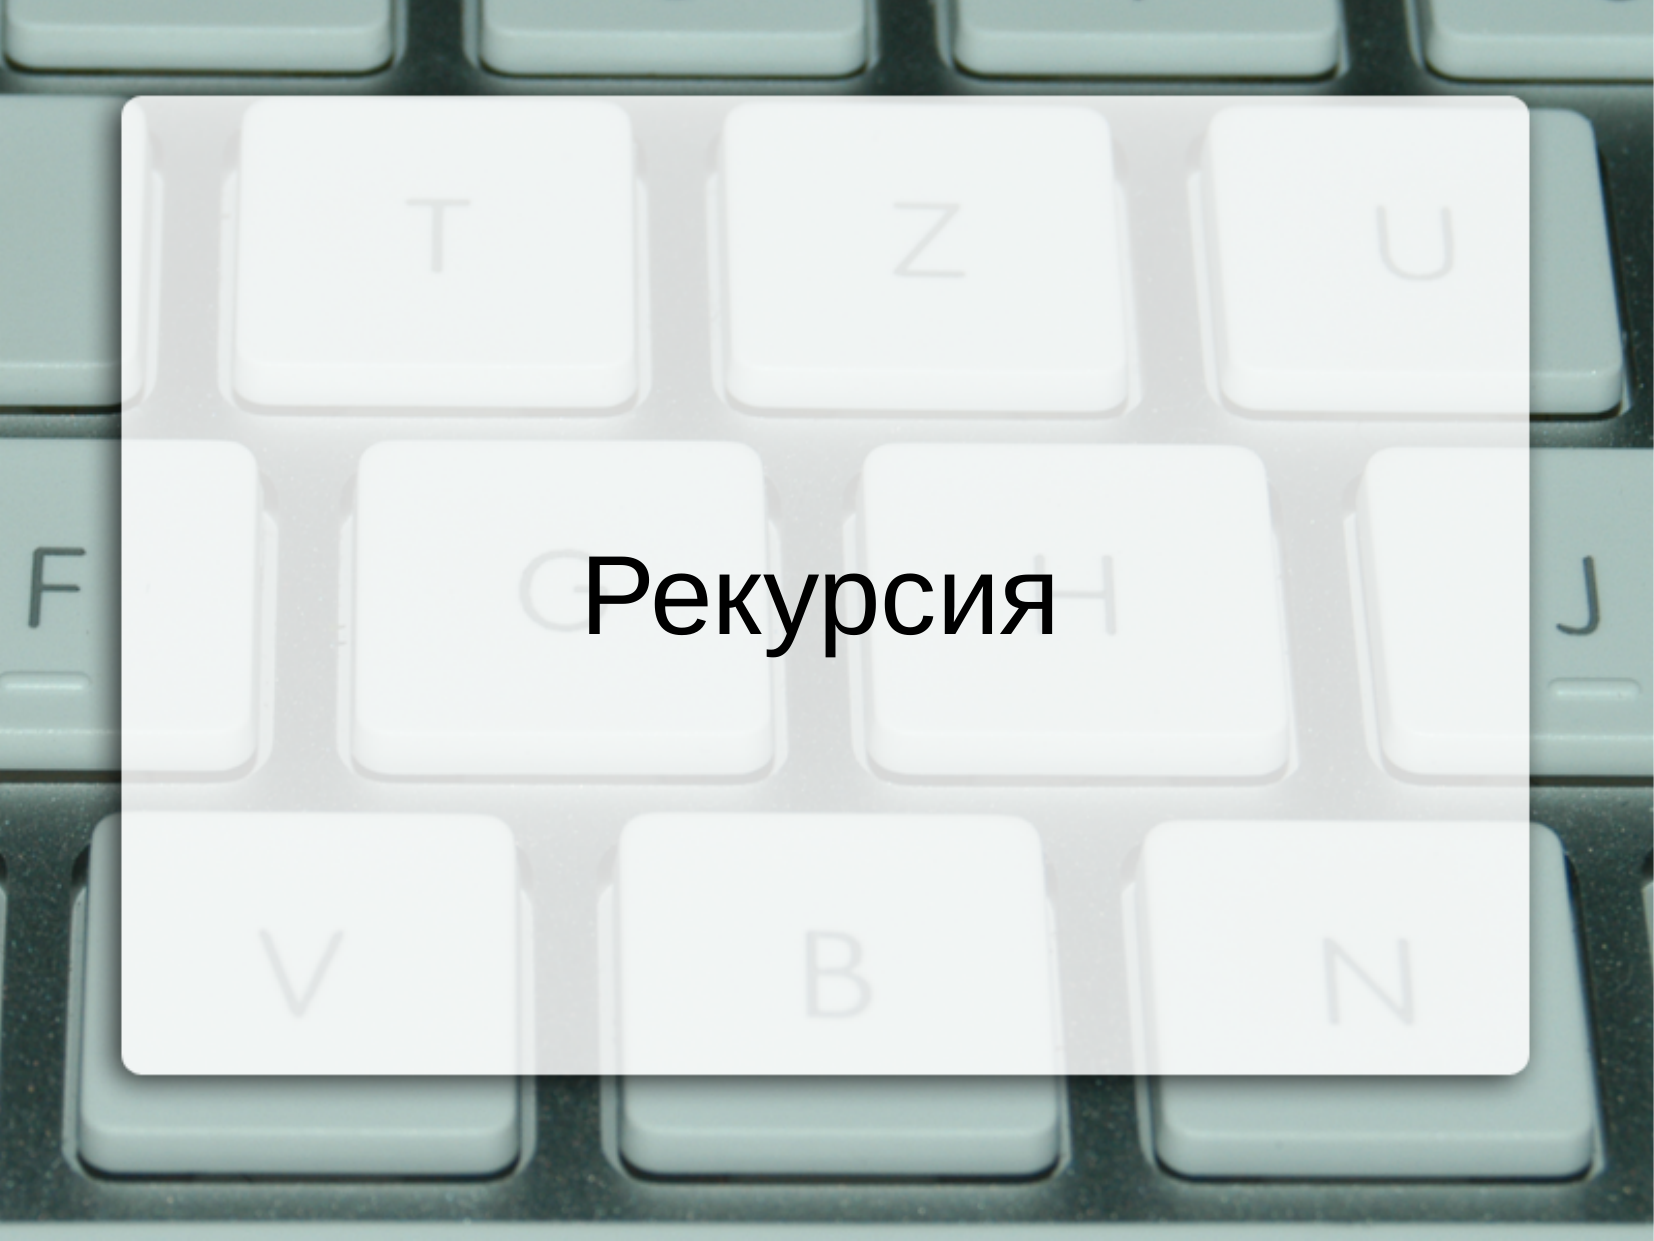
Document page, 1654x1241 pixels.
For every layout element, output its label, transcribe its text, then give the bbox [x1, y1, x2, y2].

picture [0, 0, 1654, 1241]
subtitle Рекурсия [135, 117, 1506, 1074]
